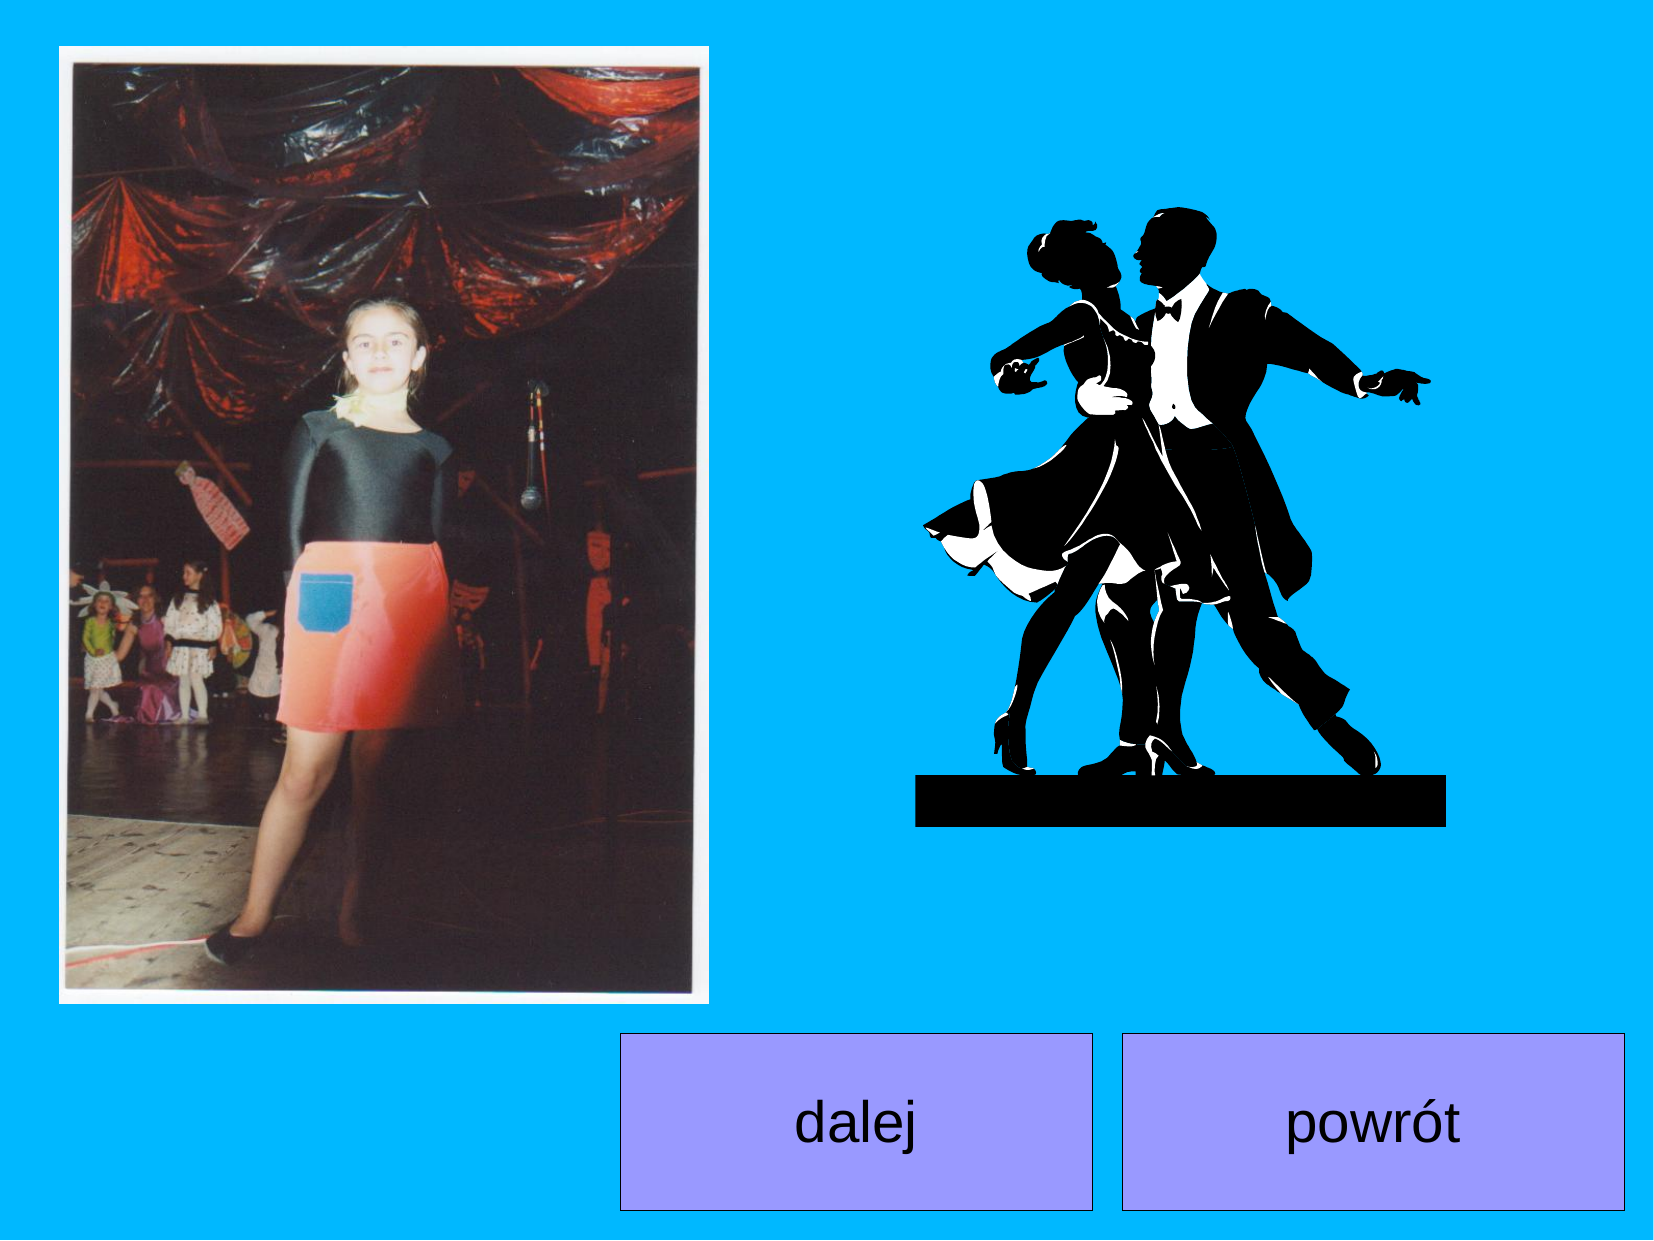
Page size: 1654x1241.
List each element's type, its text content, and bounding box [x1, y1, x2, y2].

picture [60, 47, 708, 1003]
text_box dalej [620, 1033, 1093, 1211]
picture [917, 208, 1445, 826]
text_box powrót [1122, 1033, 1625, 1211]
